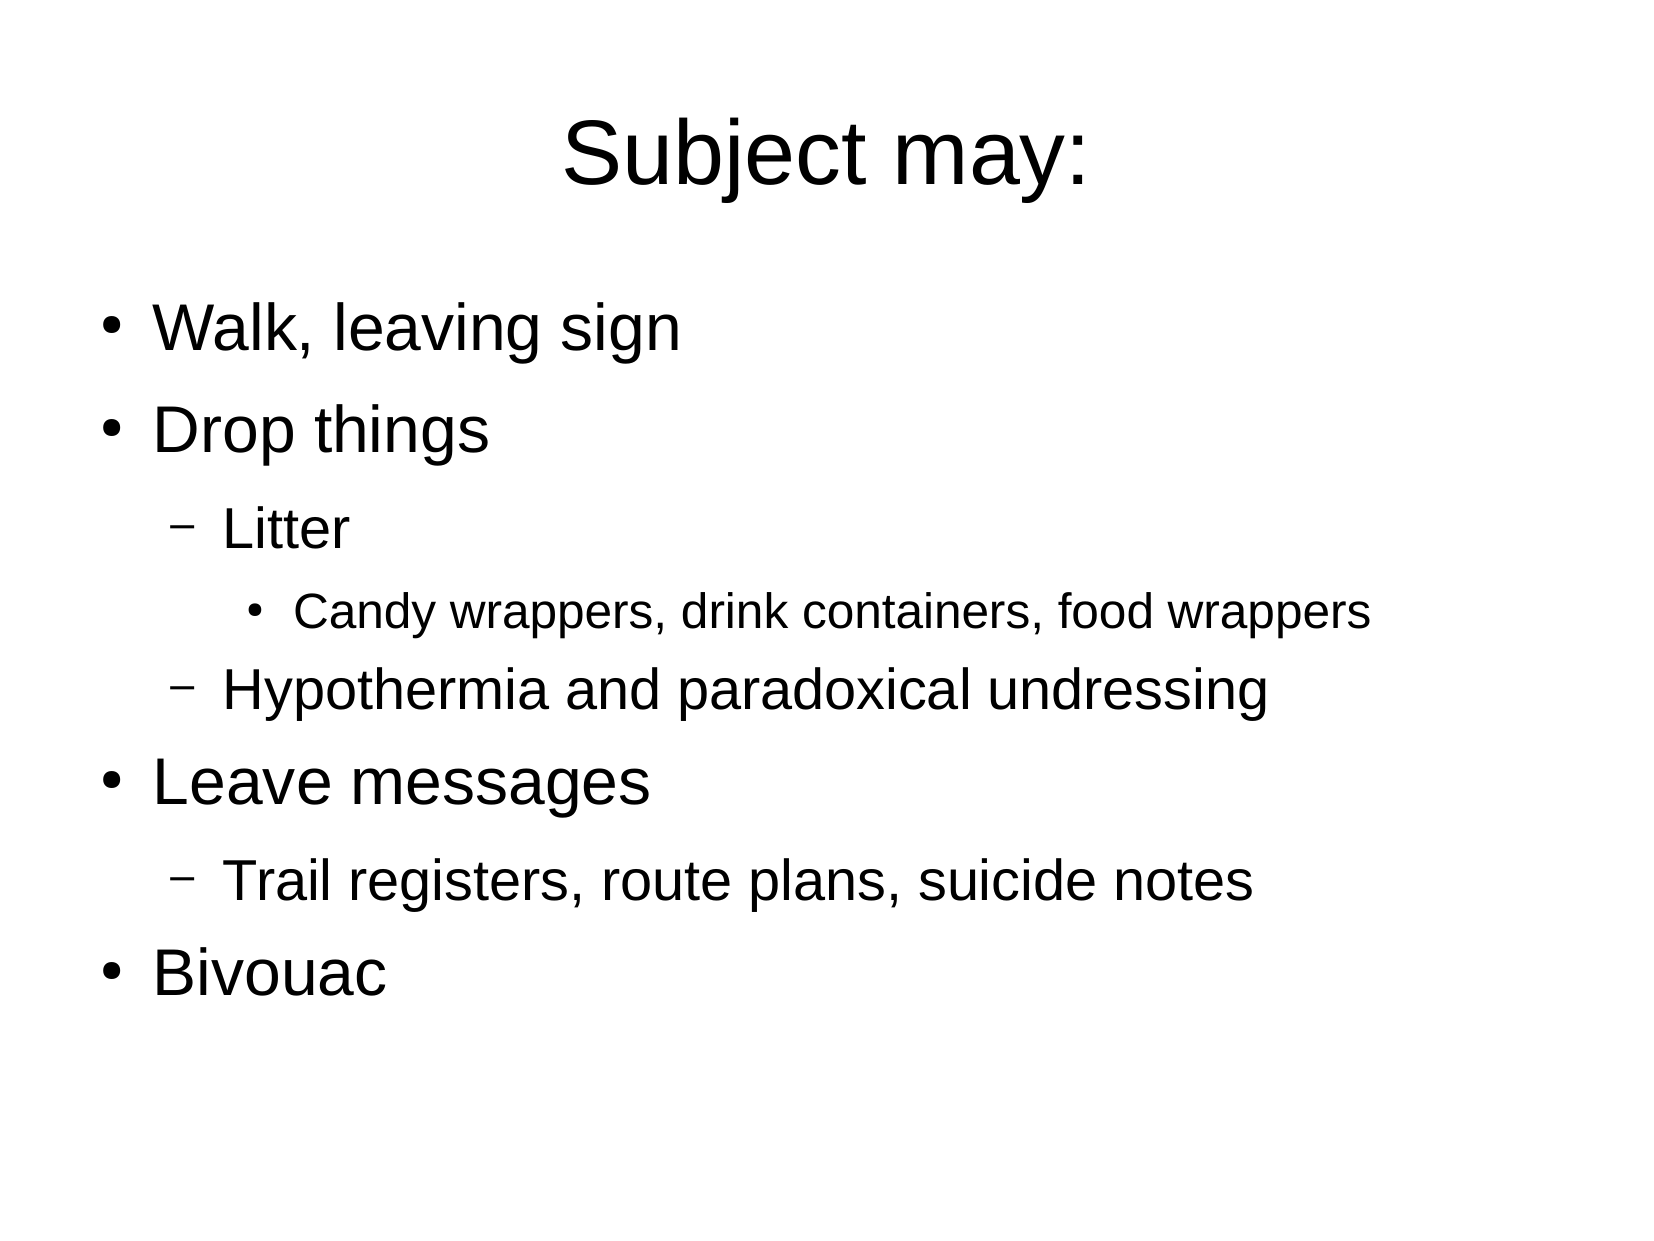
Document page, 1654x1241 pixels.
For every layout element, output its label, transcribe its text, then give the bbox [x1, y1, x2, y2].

title Subject may: [82, 49, 1571, 257]
list Walk, leaving sign Drop things Litter Candy wrappers, drink containers, food wrappers Hypothermia and paradoxical undressing Leave messages Trail registers, route plans, suicide notes Bivouac [82, 290, 1571, 1010]
